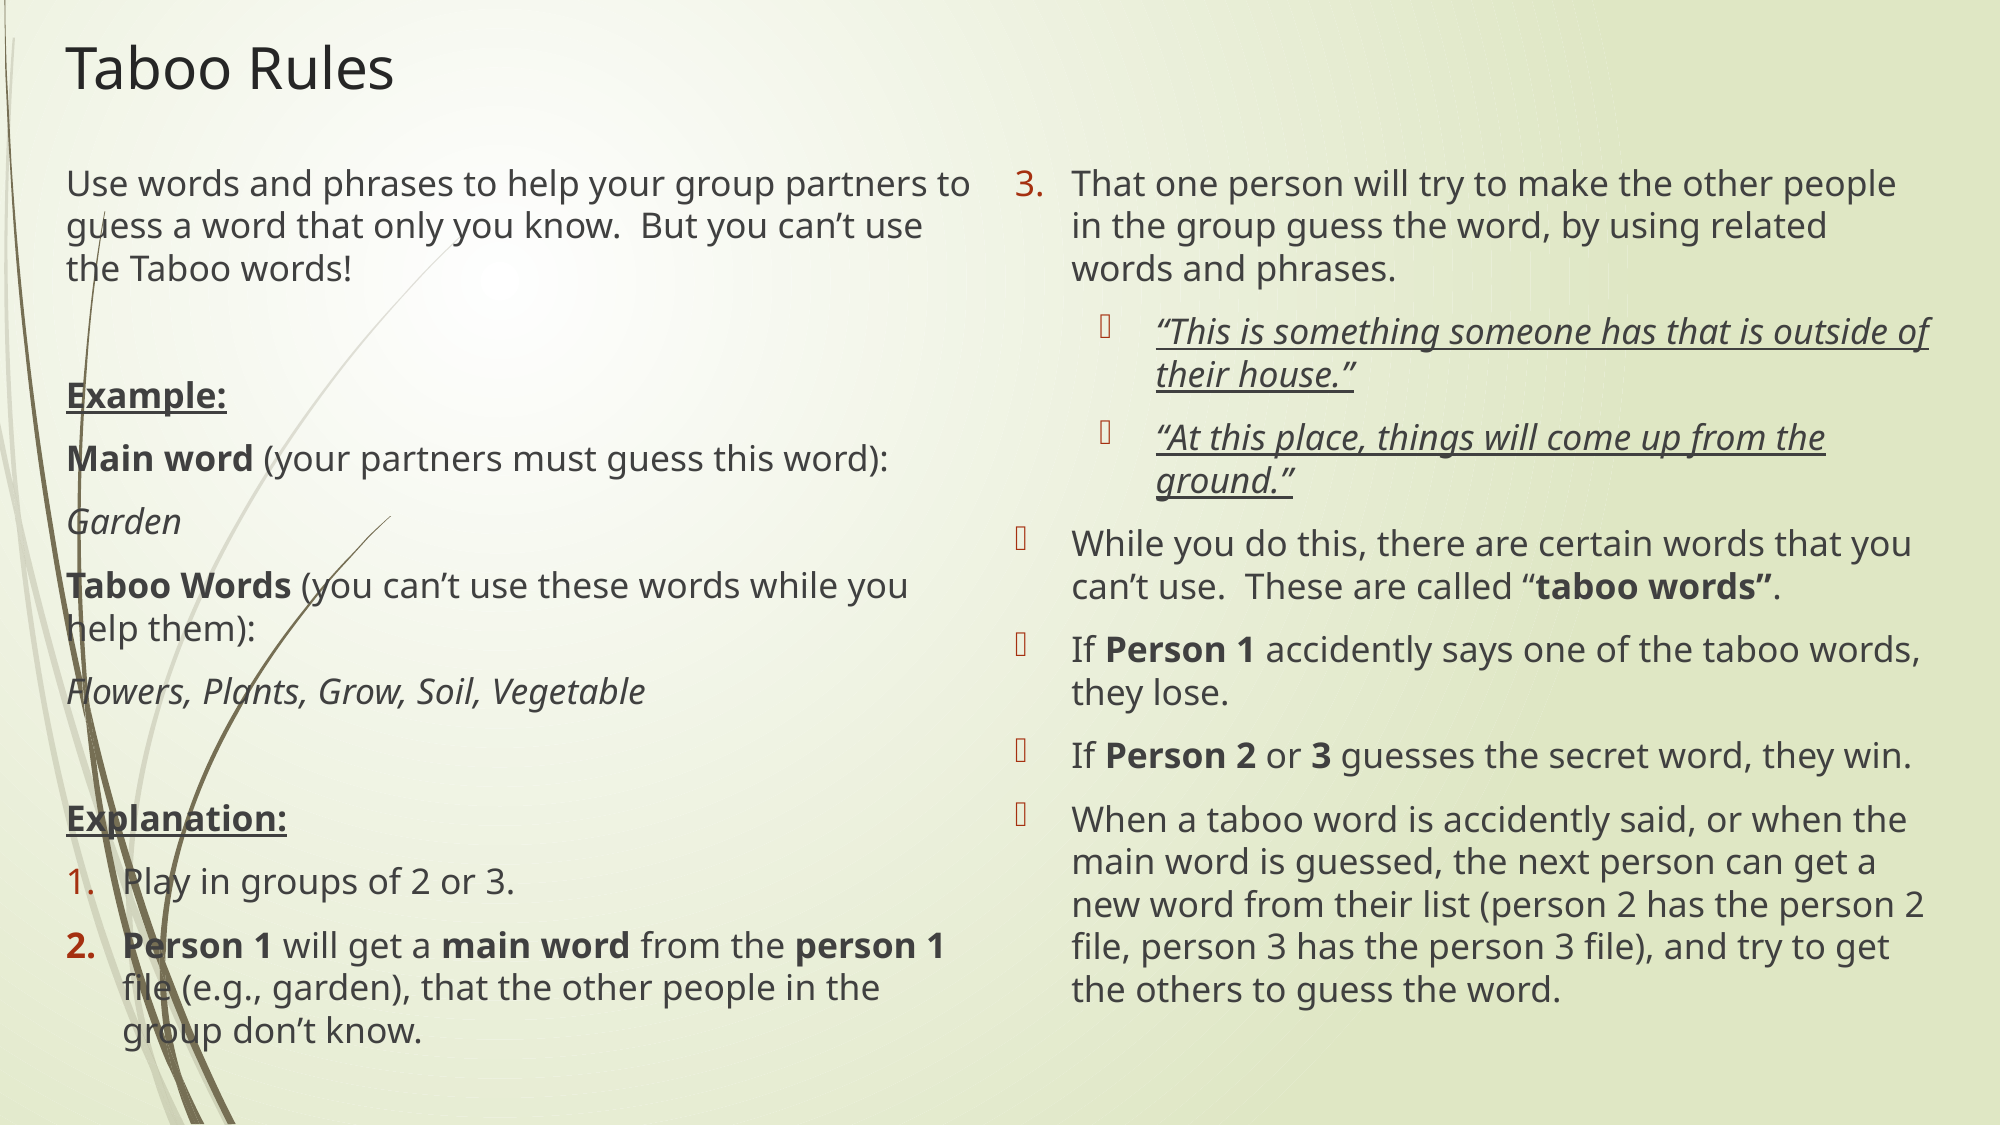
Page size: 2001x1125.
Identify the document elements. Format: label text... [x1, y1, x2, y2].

list Use words and phrases to help your group partners to guess a word that only you know. But you can’t use the Taboo words! Example: Main word (your partners must guess this word): Garden Taboo Words (you can’t use these words while you help them): Flowers, Plants, Grow, Soil, Vegetable Explanation: Play in groups of 2 or 3. Person 1 will get a main word from the person 1 file (e.g., garden), that the other people in the group don’t know. [50, 153, 1000, 1102]
title Taboo Rules [50, 23, 1950, 153]
text_box That one person will try to make the other people in the group guess the word, by using related words and phrases. “This is something someone has that is outside of their house.” “At this place, things will come up from the ground.” While you do this, there are certain words that you can’t use. These are called “taboo words”. If Person 1 accidently says one of the taboo words, they lose. If Person 2 or 3 guesses the secret word, they win. When a taboo word is accidently said, or when the main word is guessed, the next person can get a new word from their list (person 2 has the person 2 file, person 3 has the person 3 file), and try to get the others to guess the word. [999, 153, 1950, 1064]
